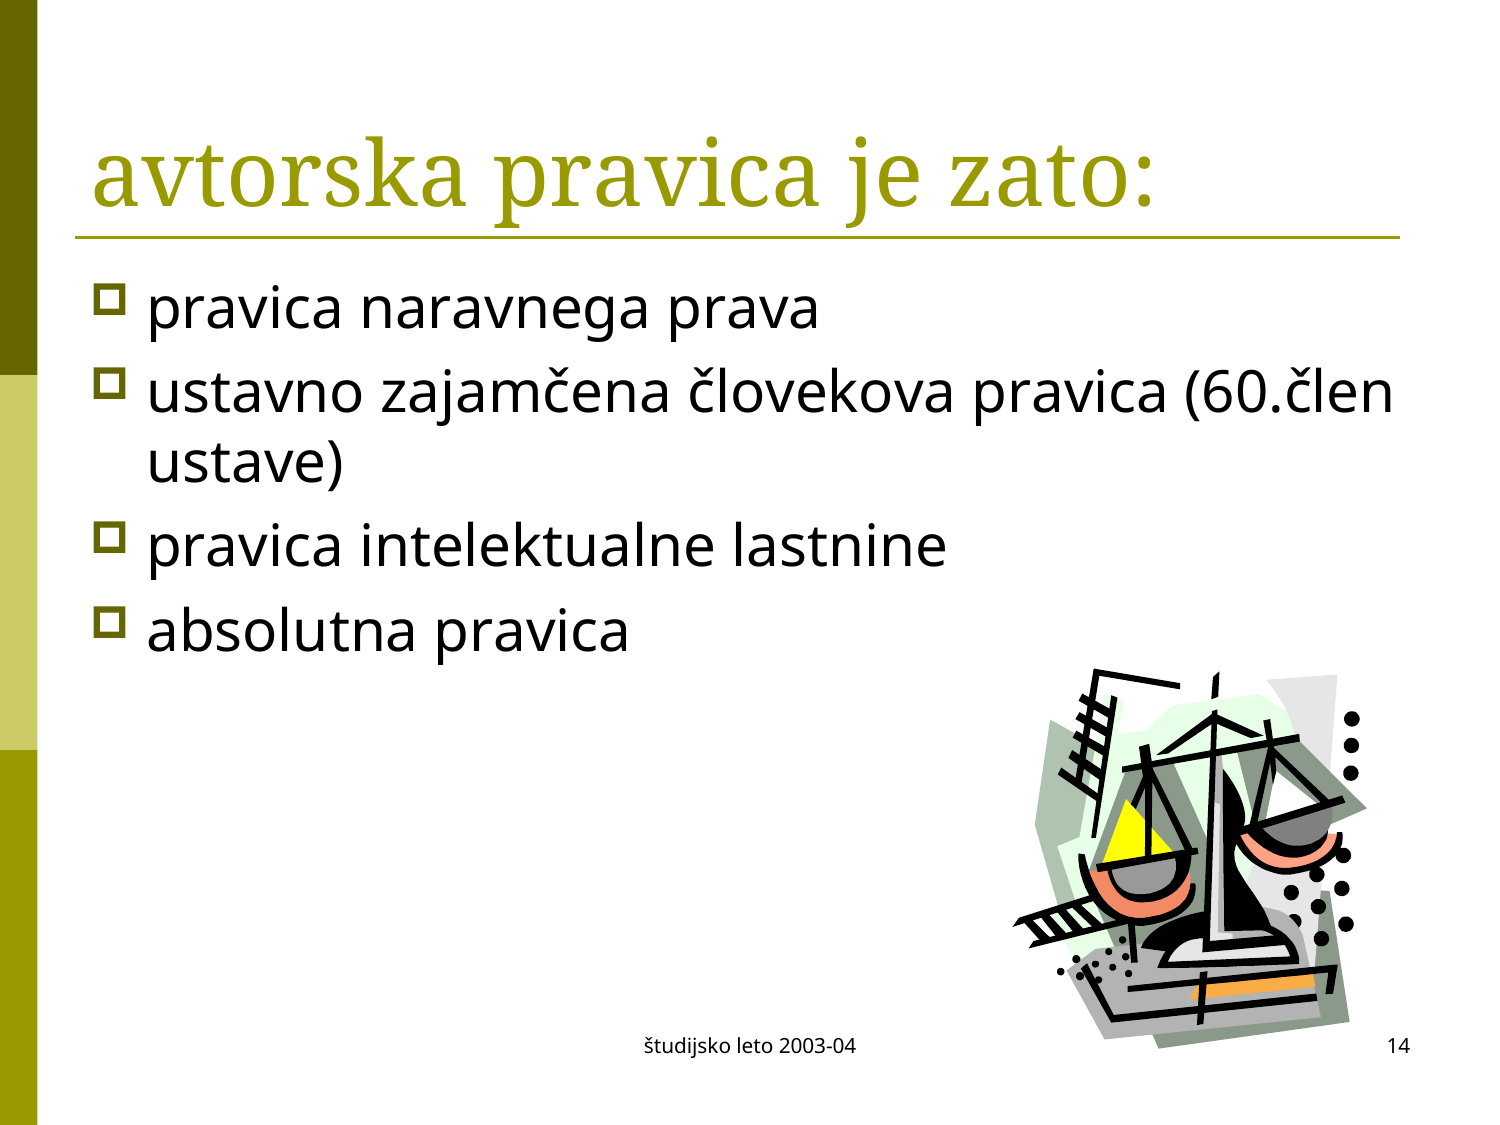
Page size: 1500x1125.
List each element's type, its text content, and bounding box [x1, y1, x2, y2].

text_box <number> [1074, 1025, 1426, 1101]
title avtorska pravica je zato: [75, 45, 1426, 233]
list pravica naravnega prava ustavno zajamčena človekova pravica (60.člen ustave) pravica intelektualne lastnine absolutna pravica [75, 262, 1426, 1006]
picture [1012, 650, 1383, 1058]
text_box študijsko leto 2003-04 [512, 1025, 988, 1101]
